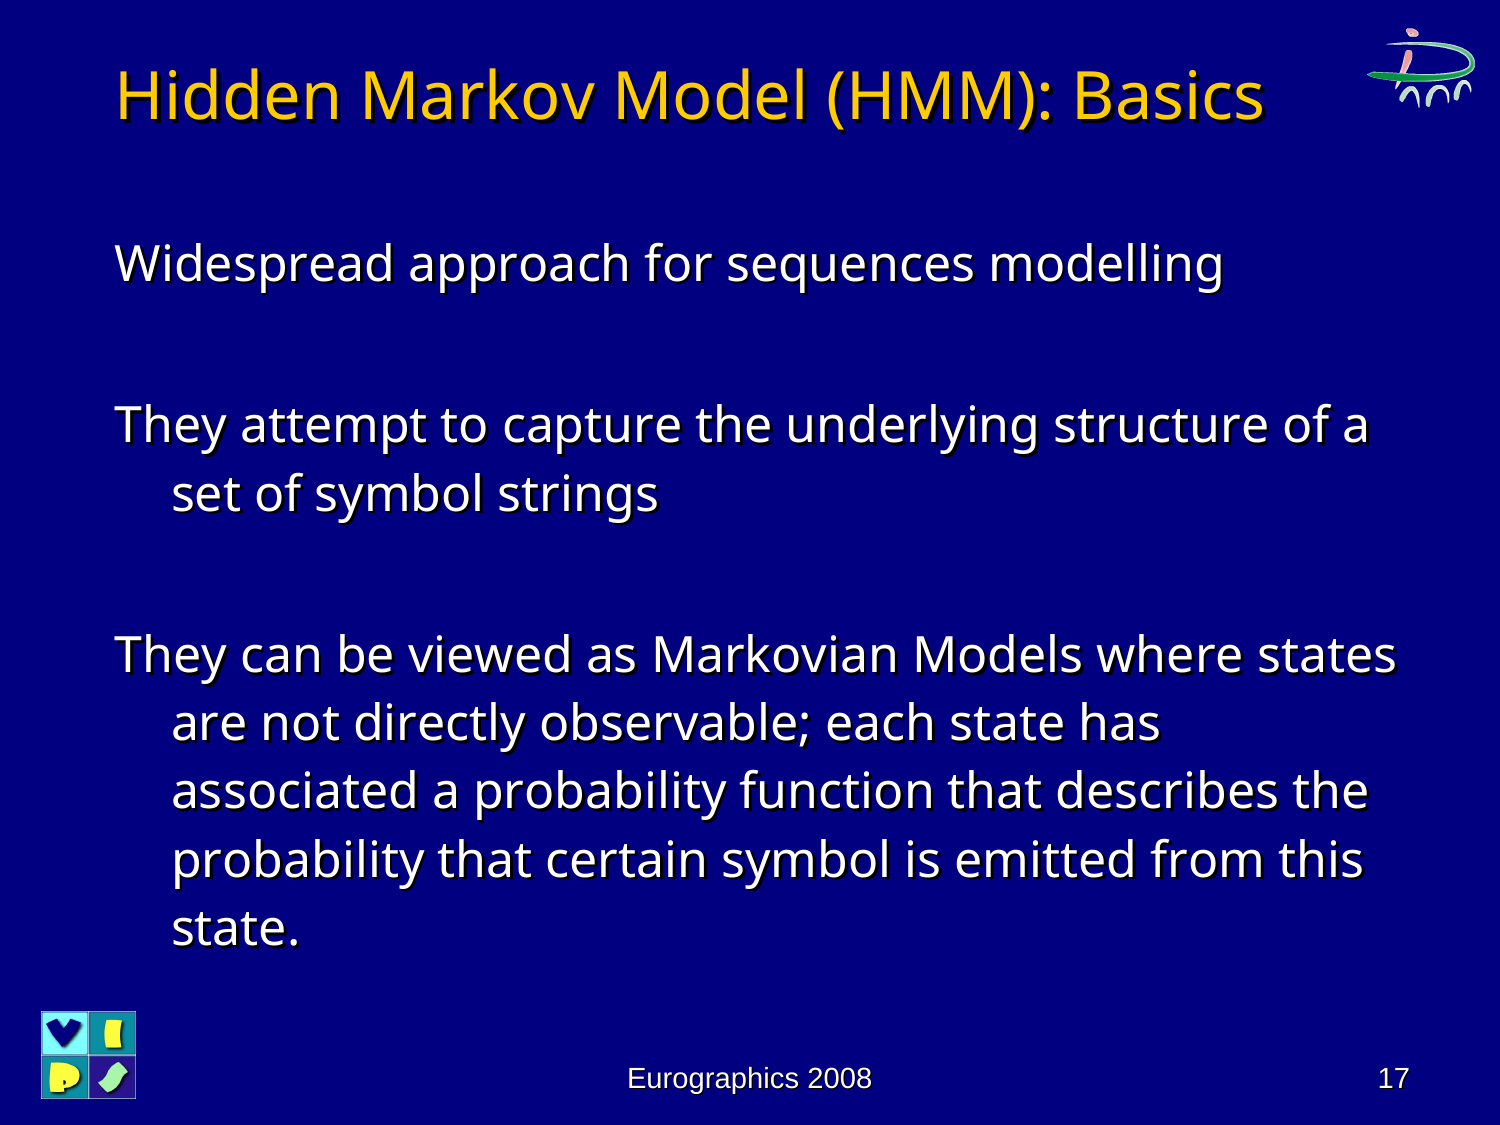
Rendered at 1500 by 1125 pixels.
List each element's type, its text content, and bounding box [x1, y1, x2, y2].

list Widespread approach for sequences modelling They attempt to capture the underlying structure of a set of symbol strings They can be viewed as Markovian Models where states are not directly observable; each state has associated a probability function that describes the probability that certain symbol is emitted from this state. [99, 220, 1424, 1038]
picture [41, 1011, 136, 1099]
title Hidden Markov Model (HMM): Basics [99, 0, 1375, 188]
picture [1375, 28, 1475, 108]
